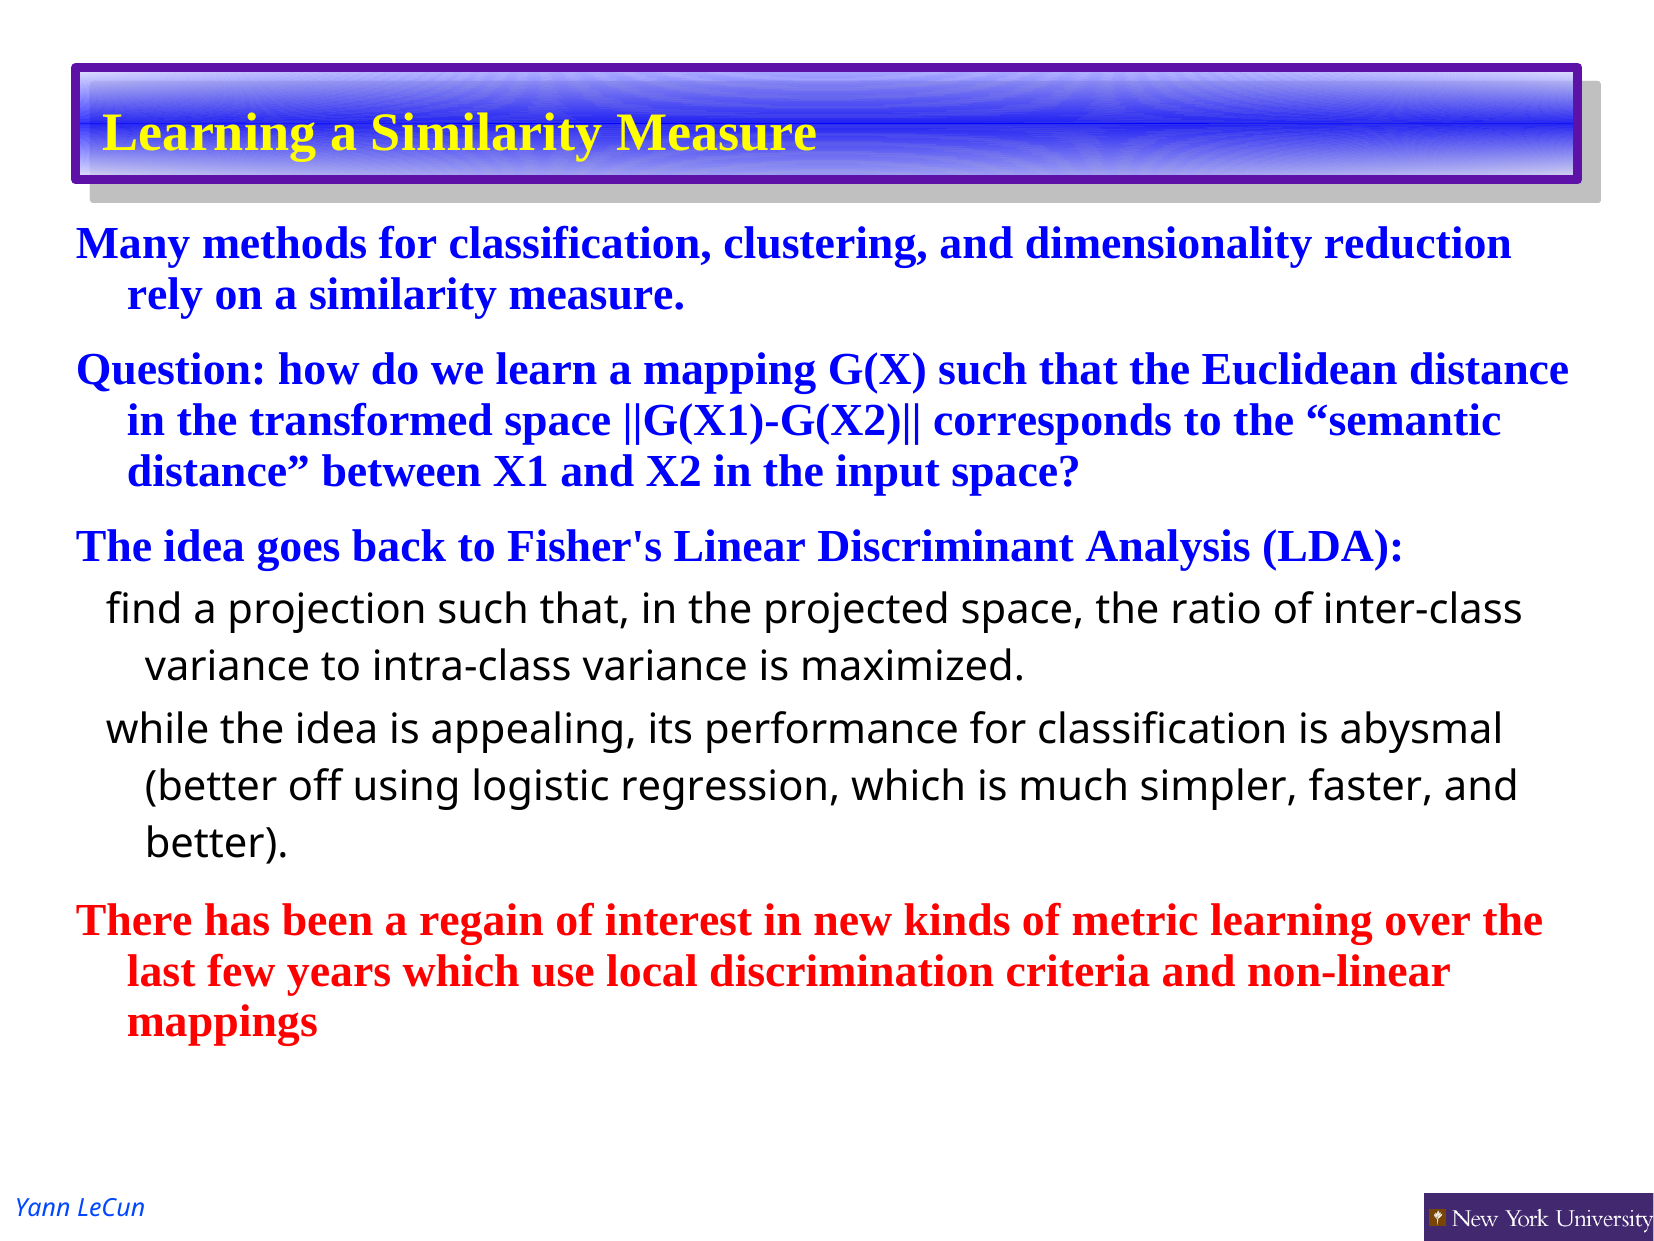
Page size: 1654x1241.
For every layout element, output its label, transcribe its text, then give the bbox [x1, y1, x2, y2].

title Learning a Similarity Measure [75, 67, 1578, 180]
picture [1424, 1193, 1654, 1241]
list Many methods for classification, clustering, and dimensionality reduction rely on a similarity measure. Question: how do we learn a mapping G(X) such that the Euclidean distance in the transformed space ||G(X1)-G(X2)|| corresponds to the “semantic distance” between X1 and X2 in the input space? The idea goes back to Fisher's Linear Discriminant Analysis (LDA): find a projection such that, in the projected space, the ratio of inter-class variance to intra-class variance is maximized. while the idea is appealing, its performance for classification is abysmal (better off using logistic regression, which is much simpler, faster, and better). There has been a regain of interest in new kinds of metric learning over the last few years which use local discrimination criteria and non-linear mappings [75, 217, 1597, 1194]
